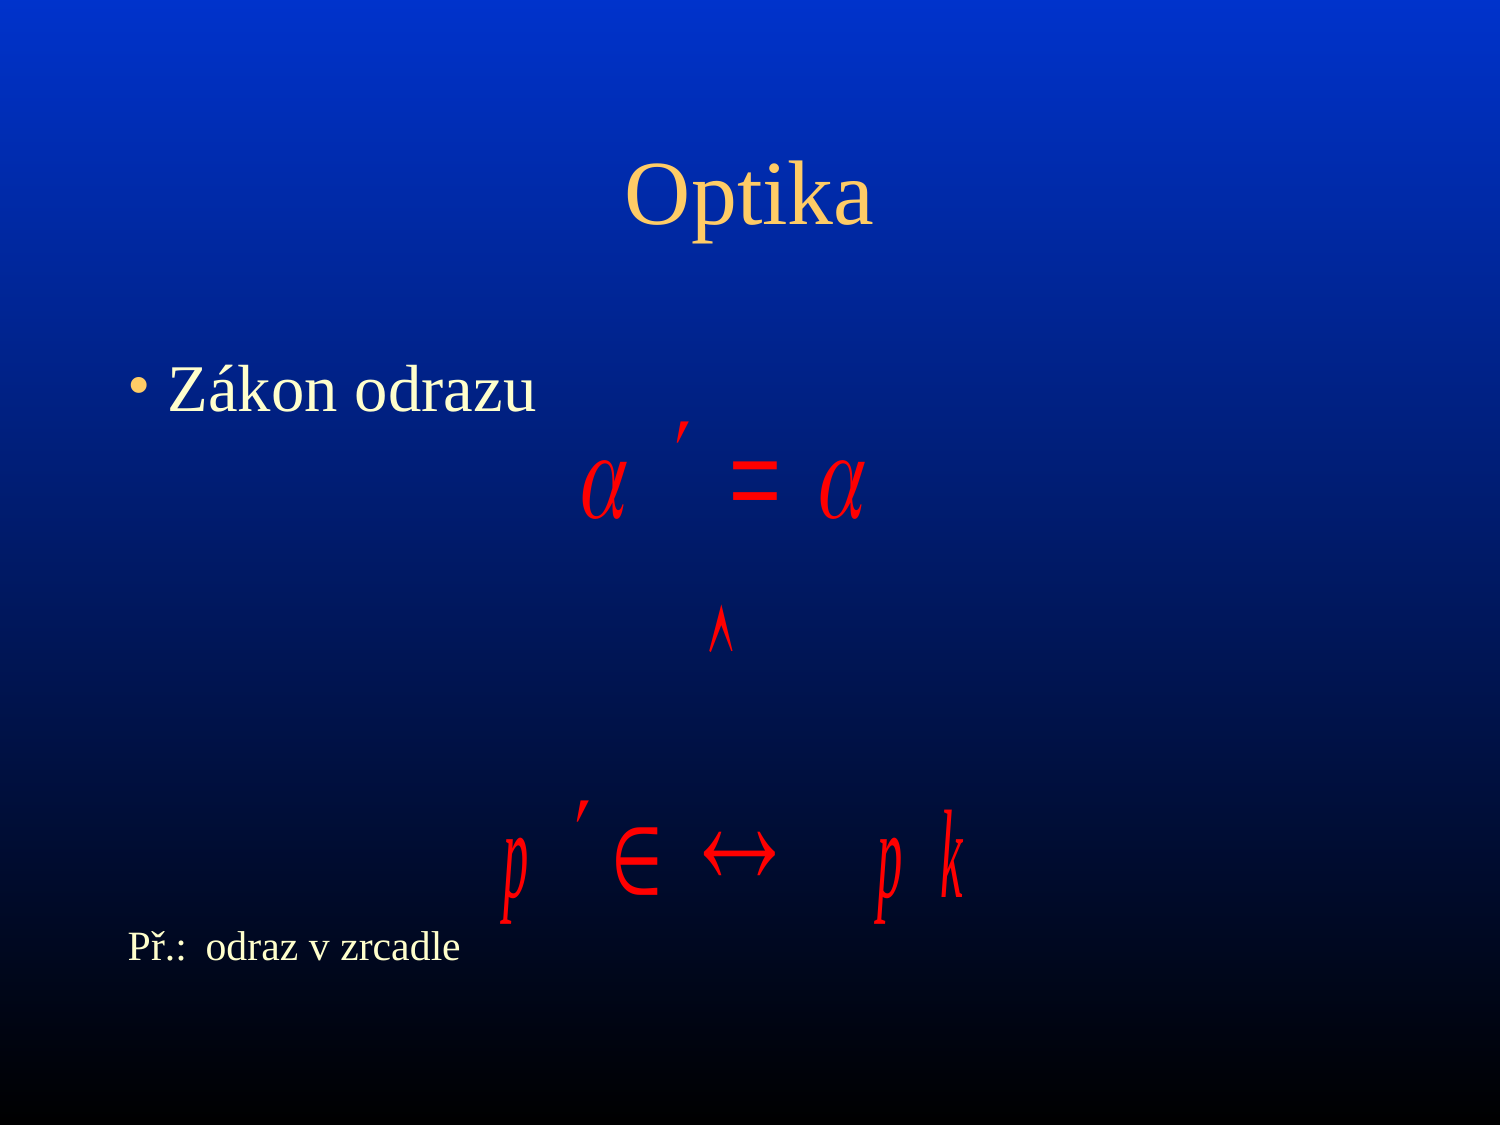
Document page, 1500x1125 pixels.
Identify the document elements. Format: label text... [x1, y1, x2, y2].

list Zákon odrazu Př.: odraz v zrcadle [112, 337, 1388, 1013]
title Optika [112, 37, 1388, 250]
chart [468, 403, 1026, 951]
